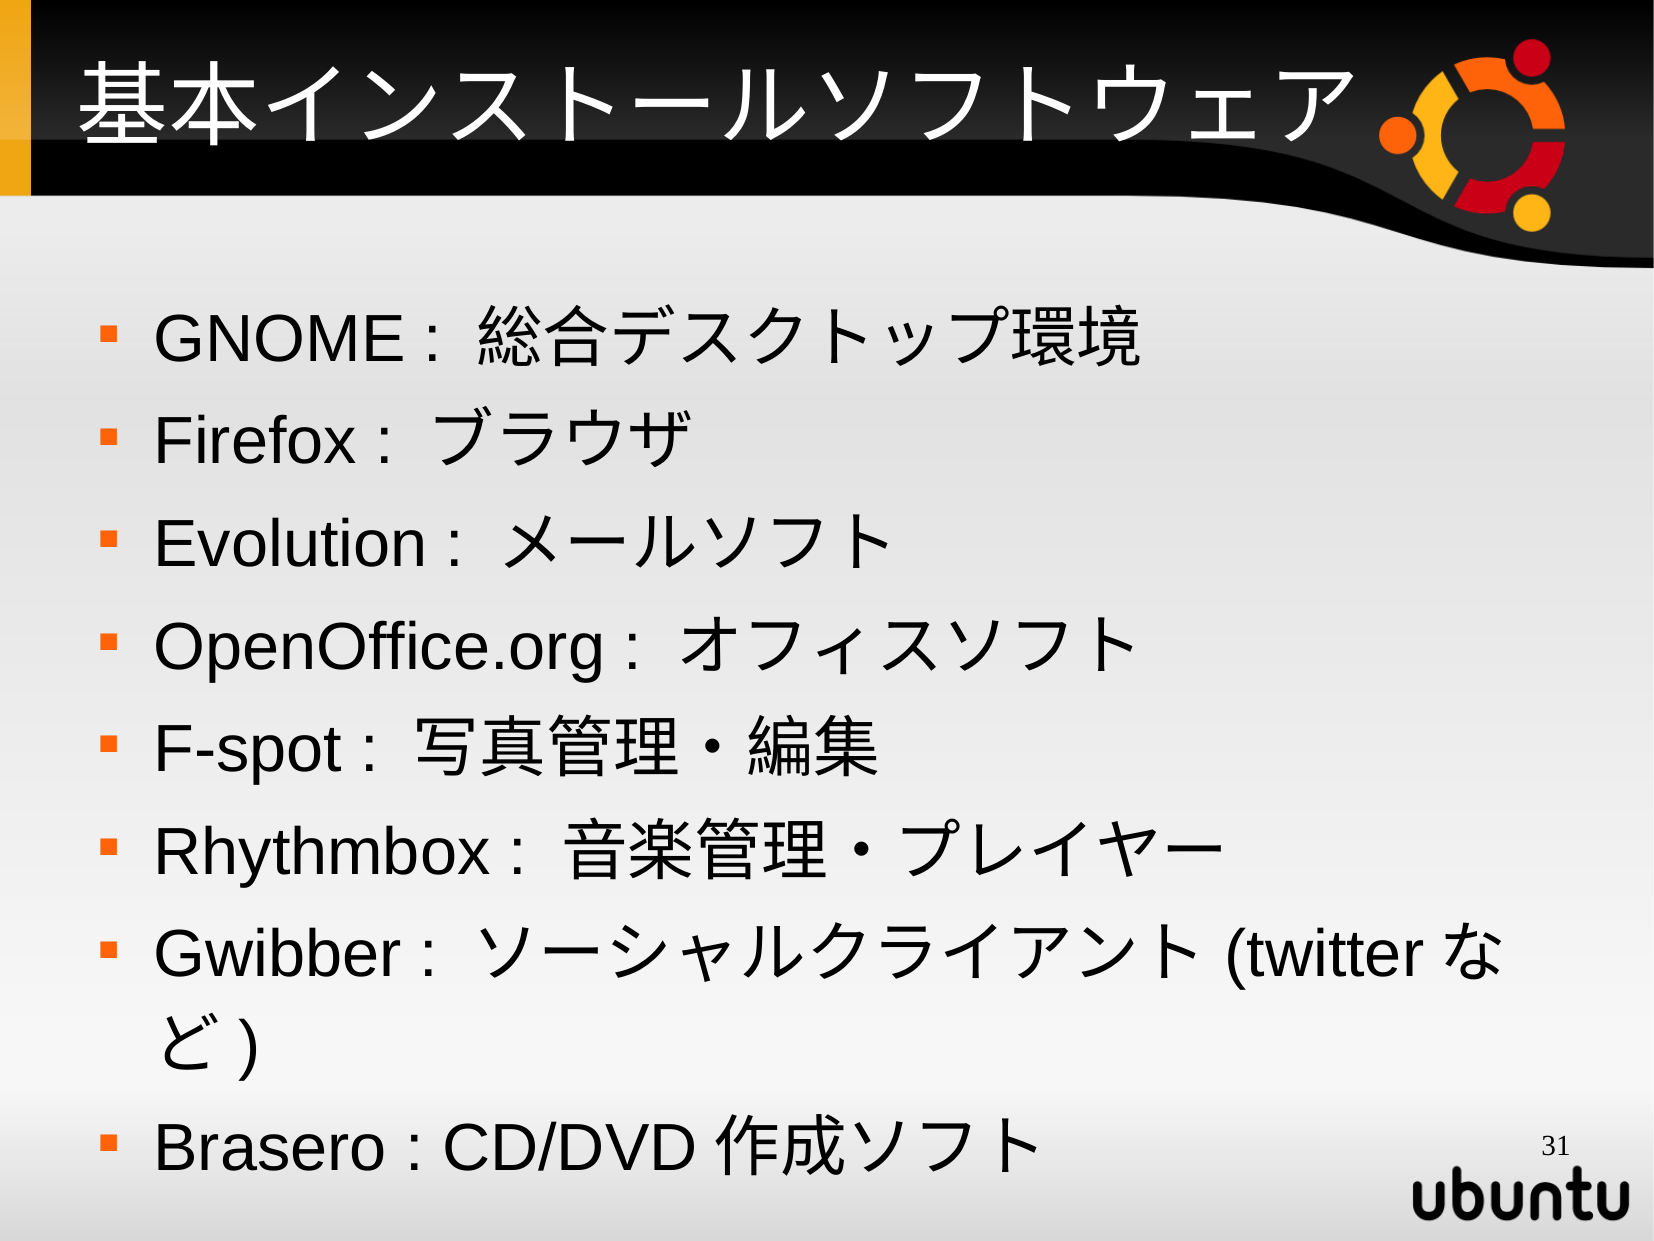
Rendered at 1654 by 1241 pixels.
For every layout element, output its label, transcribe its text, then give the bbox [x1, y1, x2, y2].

list GNOME : 総合デスクトップ環境 Firefox : ブラウザ Evolution : メールソフト OpenOffice.org : オフィスソフト F-spot : 写真管理・編集 Rhythmbox : 音楽管理・プレイヤー Gwibber : ソーシャルクライアント(twitterなど) Brasero : CD/DVD作成ソフト [82, 290, 1571, 1094]
title 基本インストールソフトウェア [76, 7, 1565, 200]
picture [0, 0, 1654, 1241]
